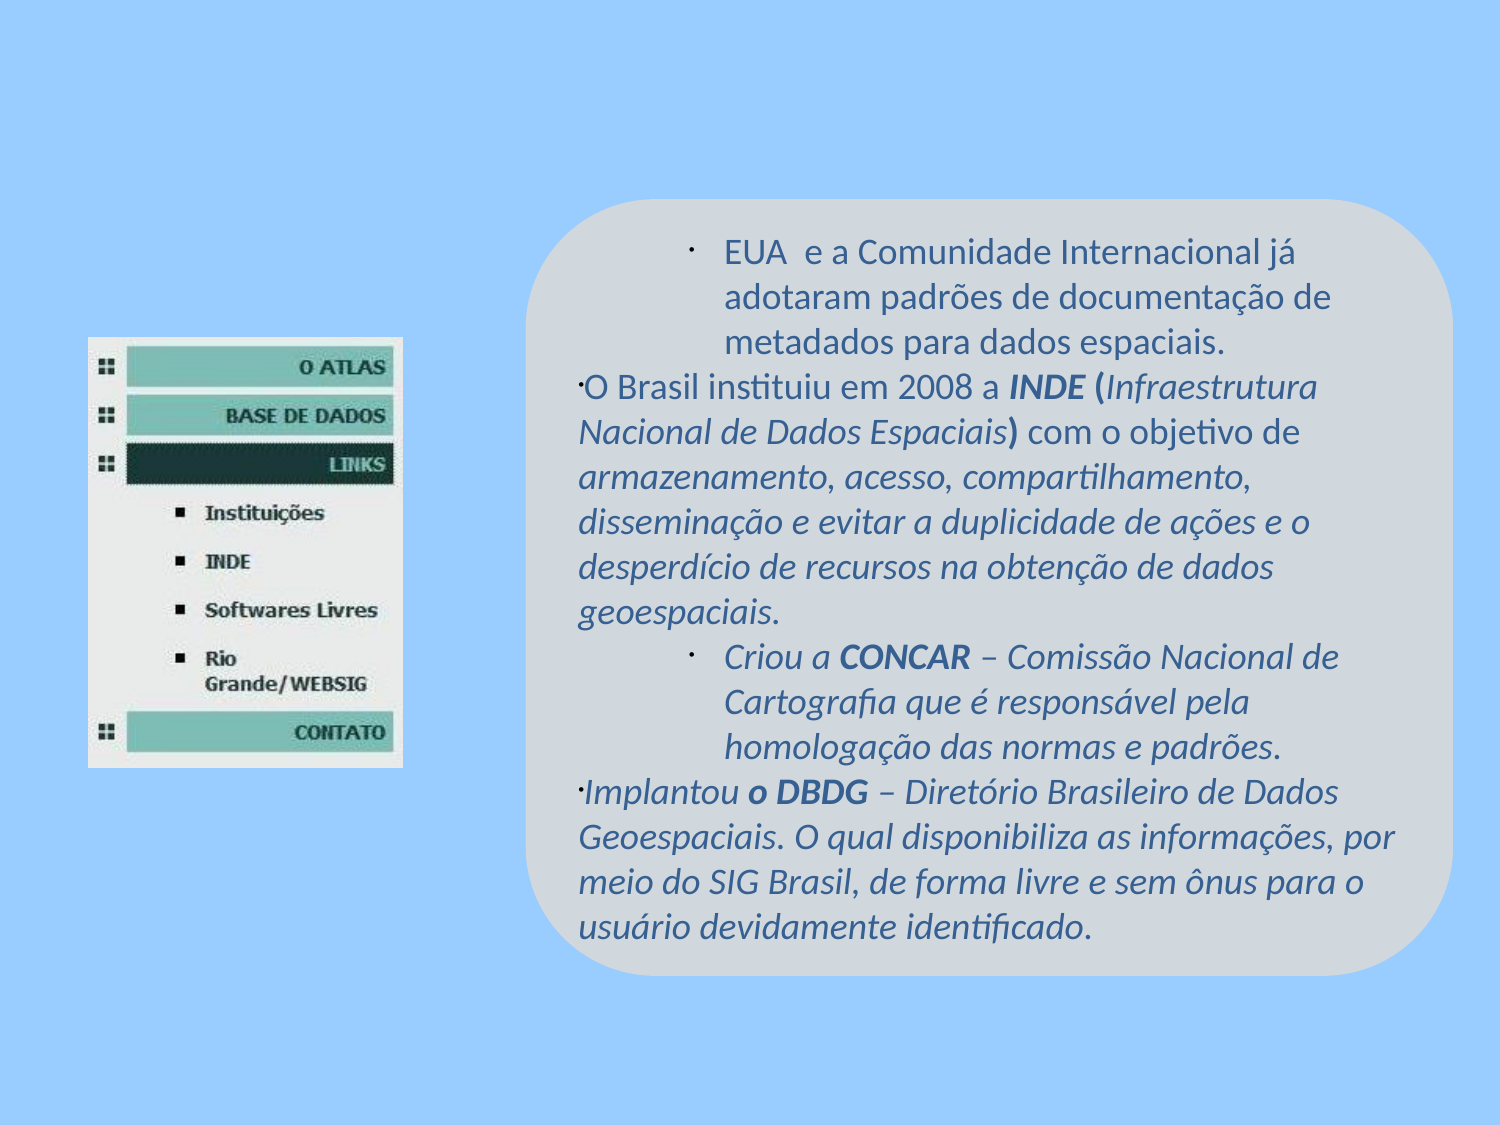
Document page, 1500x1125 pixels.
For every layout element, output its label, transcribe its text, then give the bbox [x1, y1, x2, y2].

text_box EUA e a Comunidade Internacional já adotaram padrões de documentação de metadados para dados espaciais. O Brasil instituiu em 2008 a INDE (Infraestrutura Nacional de Dados Espaciais) com o objetivo de armazenamento, acesso, compartilhamento, disseminação e evitar a duplicidade de ações e o desperdício de recursos na obtenção de dados geoespaciais. Criou a CONCAR – Comissão Nacional de Cartografia que é responsável pela homologação das normas e padrões. Implantou o DBDG – Diretório Brasileiro de Dados Geoespaciais. O qual disponibiliza as informações, por meio do SIG Brasil, de forma livre e sem ônus para o usuário devidamente identificado. [525, 199, 1454, 976]
picture [88, 337, 403, 768]
